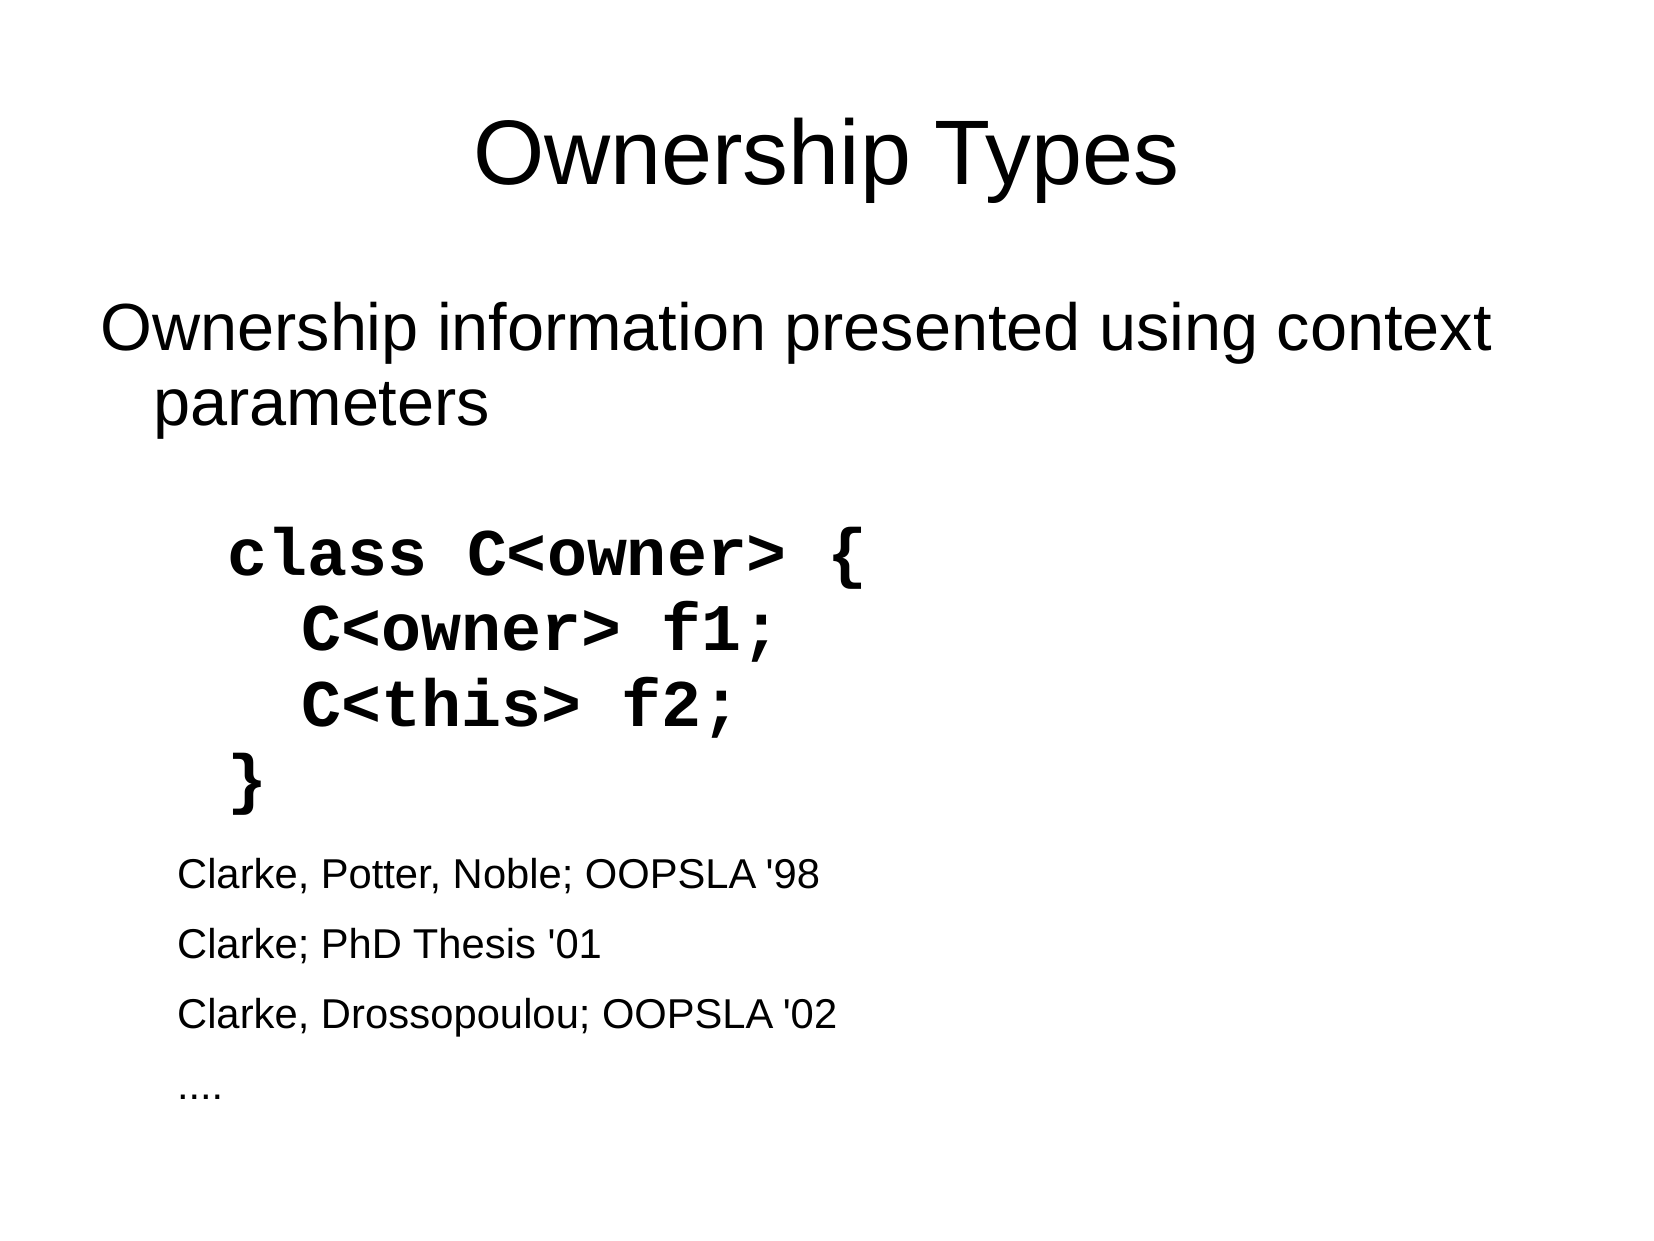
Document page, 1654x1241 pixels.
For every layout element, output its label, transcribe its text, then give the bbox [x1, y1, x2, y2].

title Ownership Types [82, 56, 1571, 250]
list Ownership information presented using context parameters class C<owner> { C<owner> f1; C<this> f2; } Clarke, Potter, Noble; OOPSLA '98 Clarke; PhD Thesis '01 Clarke, Drossopoulou; OOPSLA '02 .... [82, 290, 1571, 1110]
